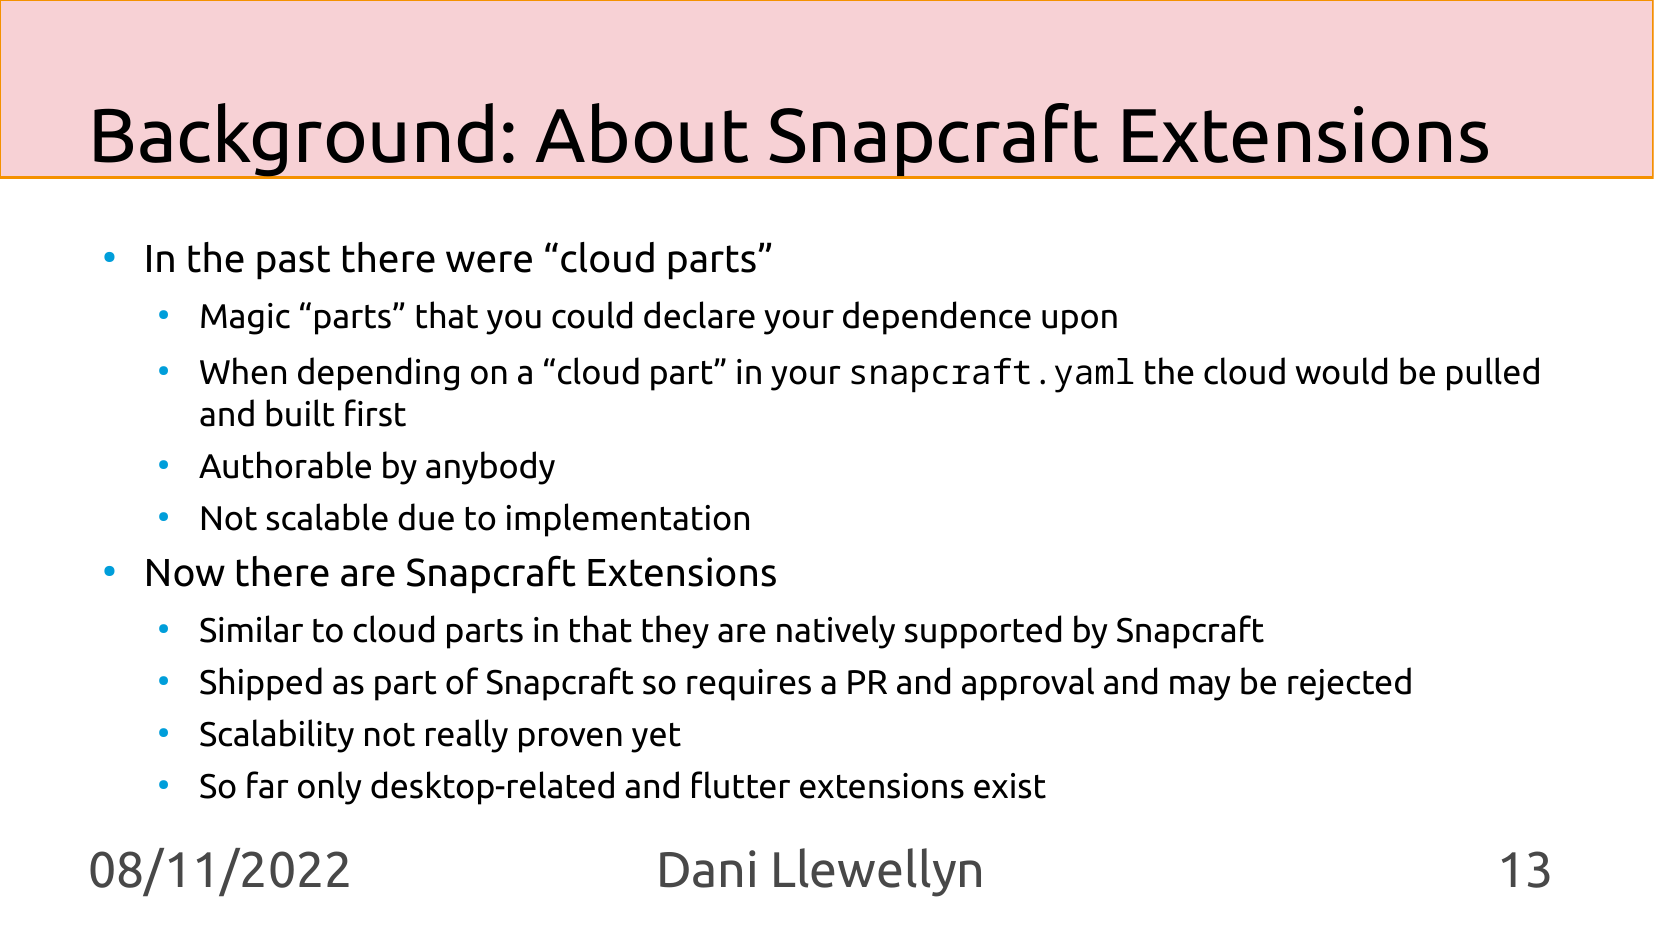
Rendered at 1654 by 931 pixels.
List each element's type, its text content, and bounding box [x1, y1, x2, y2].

title Background: About Snapcraft Extensions [88, 14, 1565, 178]
list In the past there were “cloud parts” Magic “parts” that you could declare your dependence upon When depending on a “cloud part” in your snapcraft.yaml the cloud would be pulled and built first Authorable by anybody Not scalable due to implementation Now there are Snapcraft Extensions Similar to cloud parts in that they are natively supported by Snapcraft Shipped as part of Snapcraft so requires a PR and approval and may be rejected Scalability not really proven yet So far only desktop-related and flutter extensions exist [88, 236, 1565, 813]
